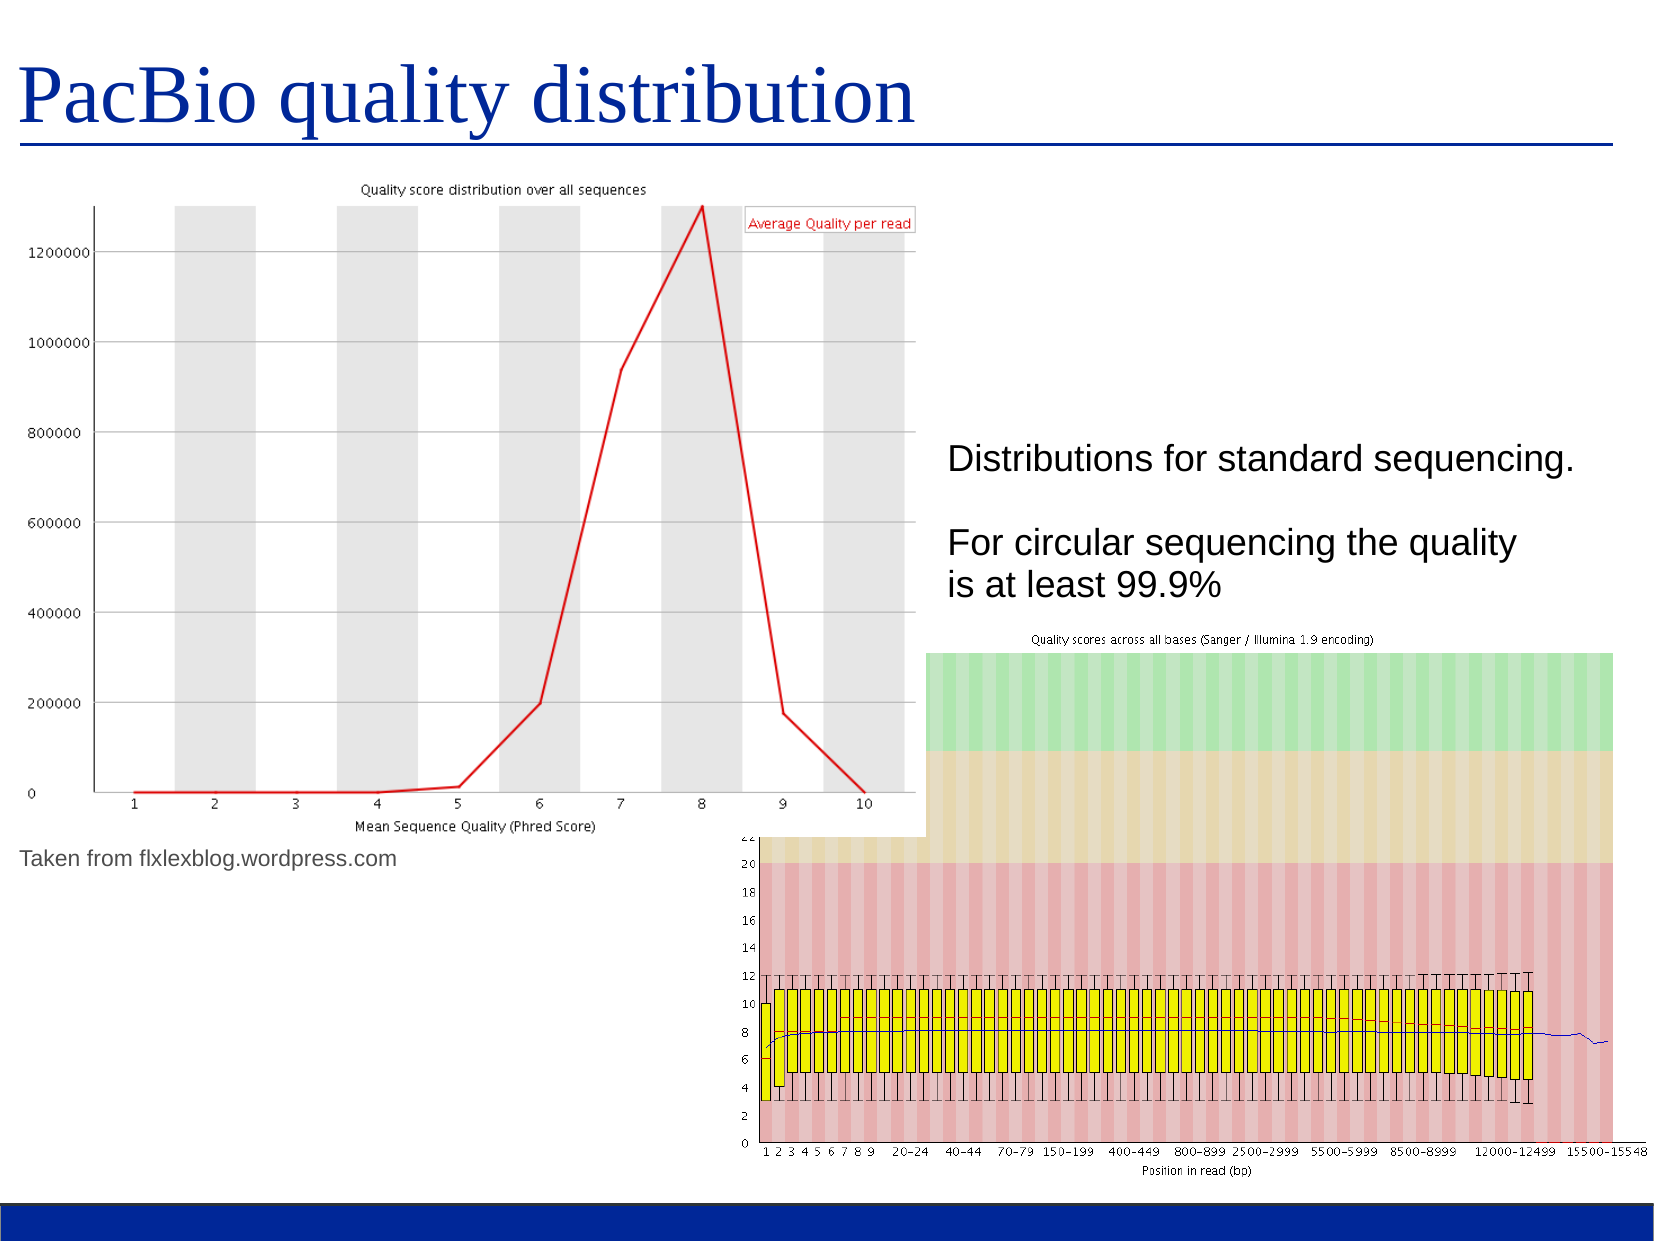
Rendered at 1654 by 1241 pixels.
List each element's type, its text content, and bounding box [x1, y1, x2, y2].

title PacBio quality distribution [17, 0, 1589, 198]
picture [25, 161, 1654, 1179]
text_box Distributions for standard sequencing. For circular sequencing the quality is at least 99.9% [932, 429, 1591, 655]
text_box Taken from flxlexblog.wordpress.com [4, 838, 413, 891]
